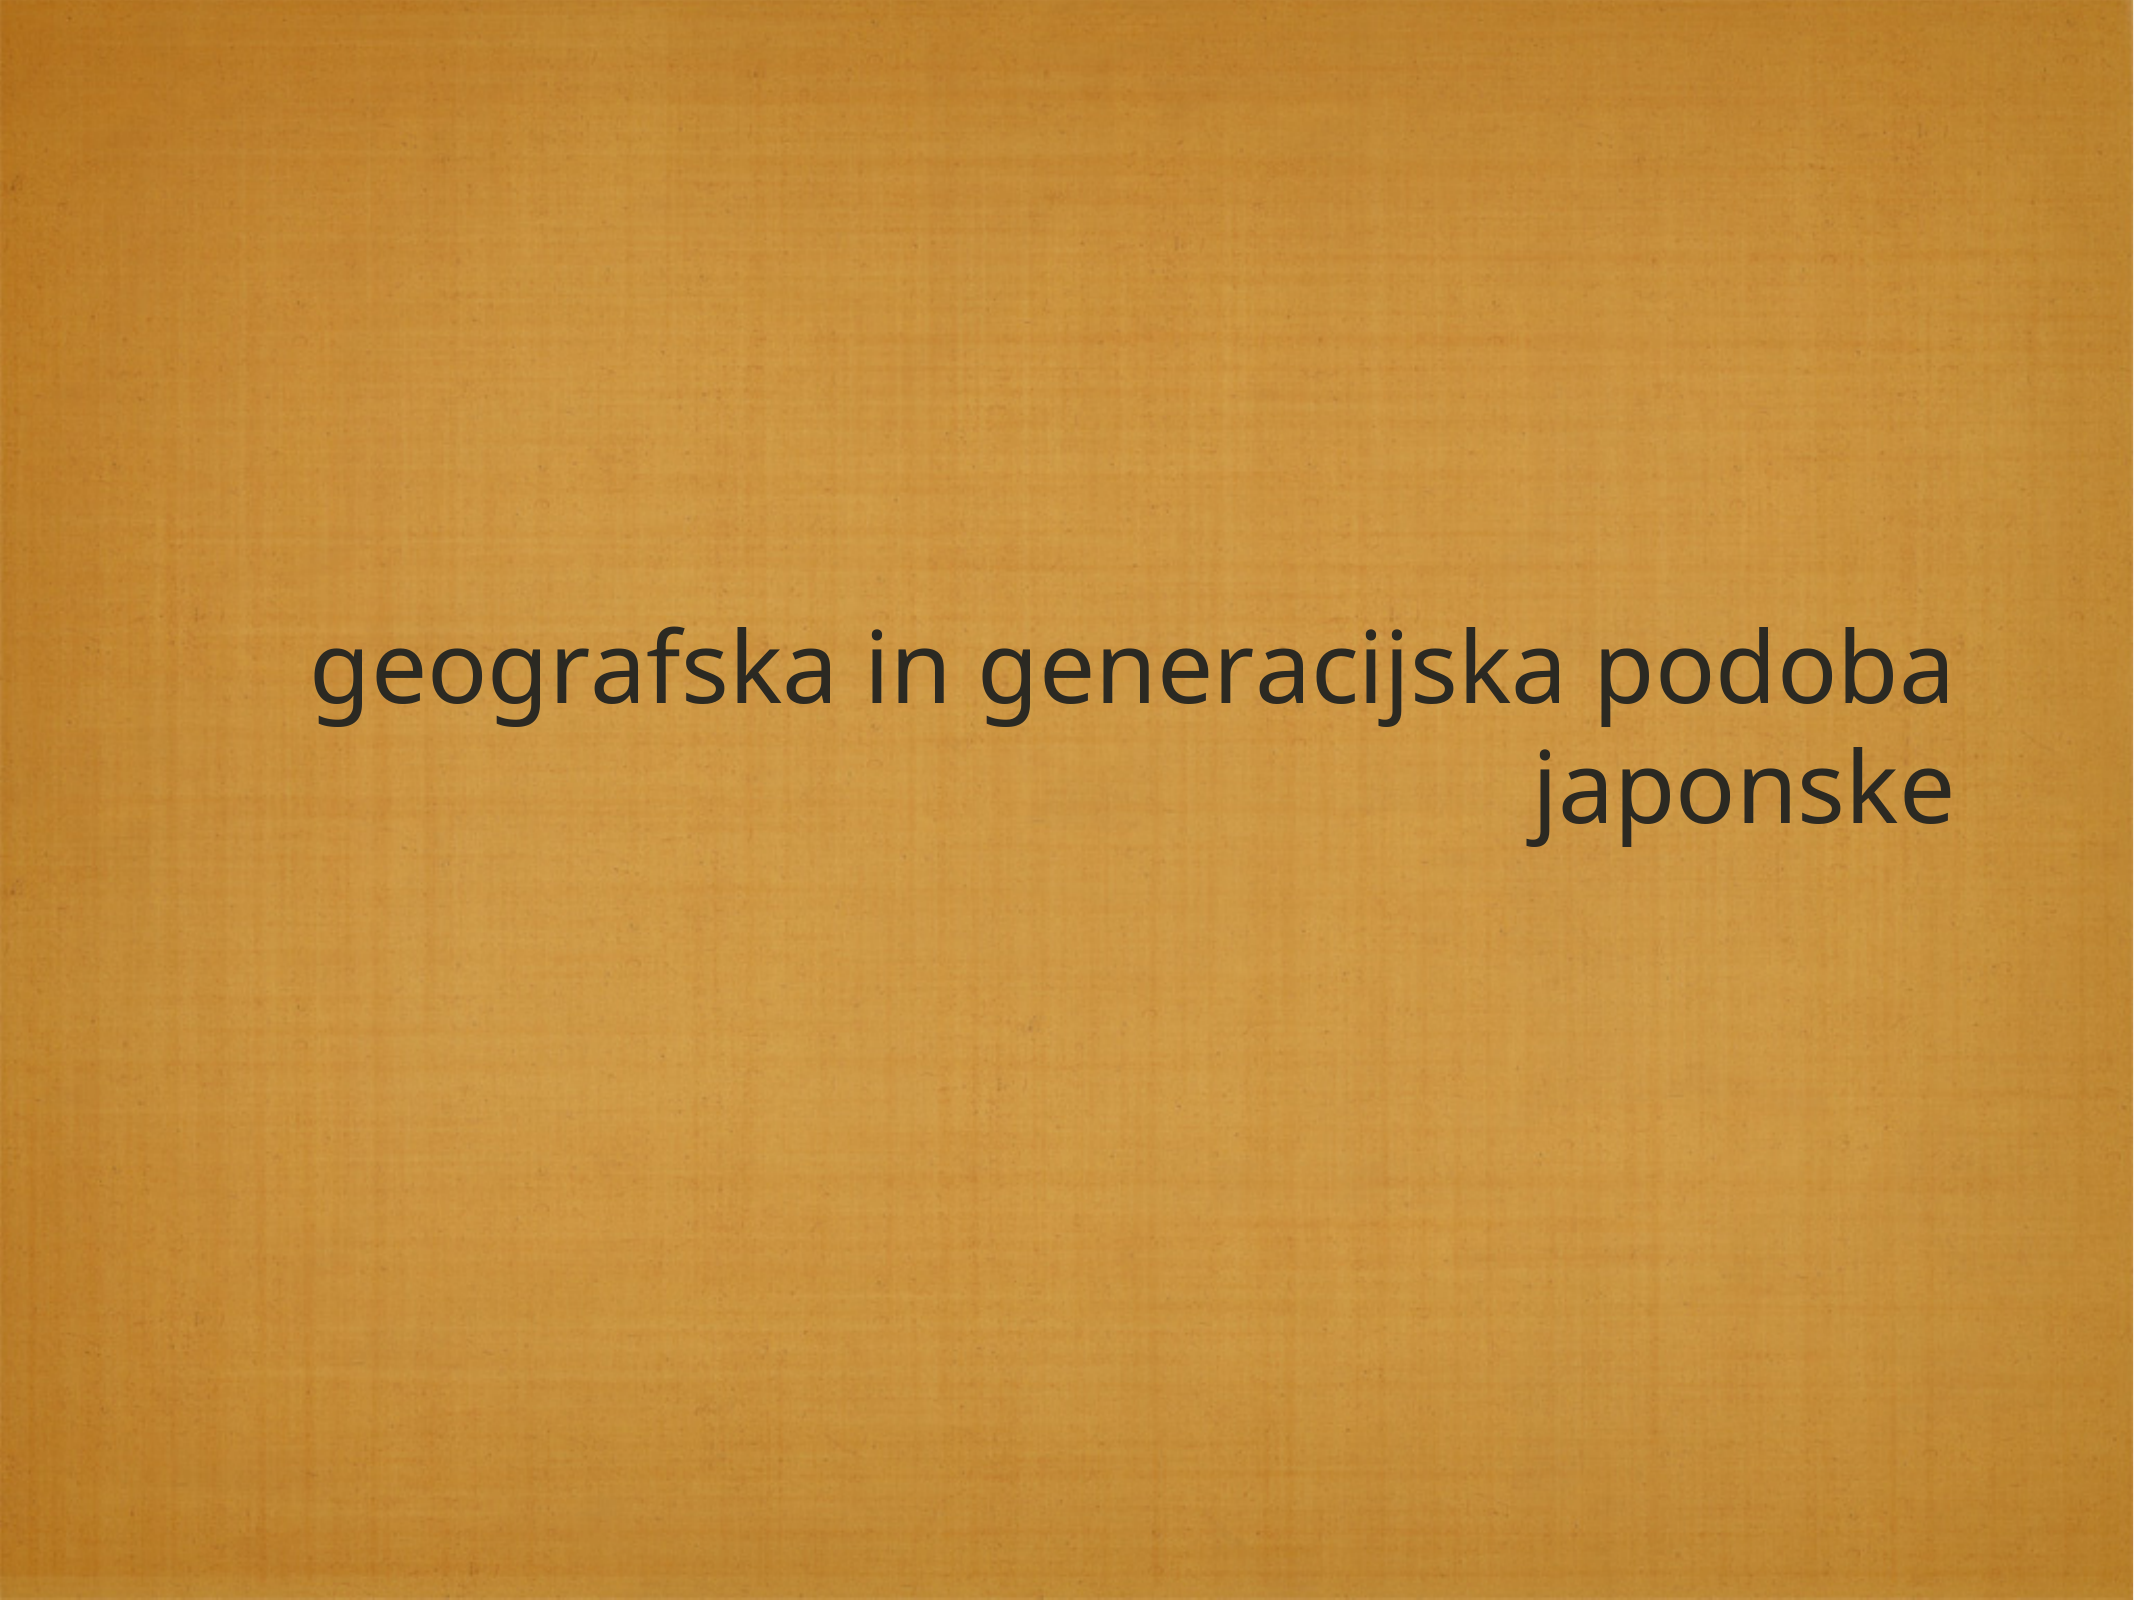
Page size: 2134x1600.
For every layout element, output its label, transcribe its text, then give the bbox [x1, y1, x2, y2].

picture [0, 0, 2134, 1600]
title geografska in generacijska podoba japonske [168, 406, 1965, 853]
